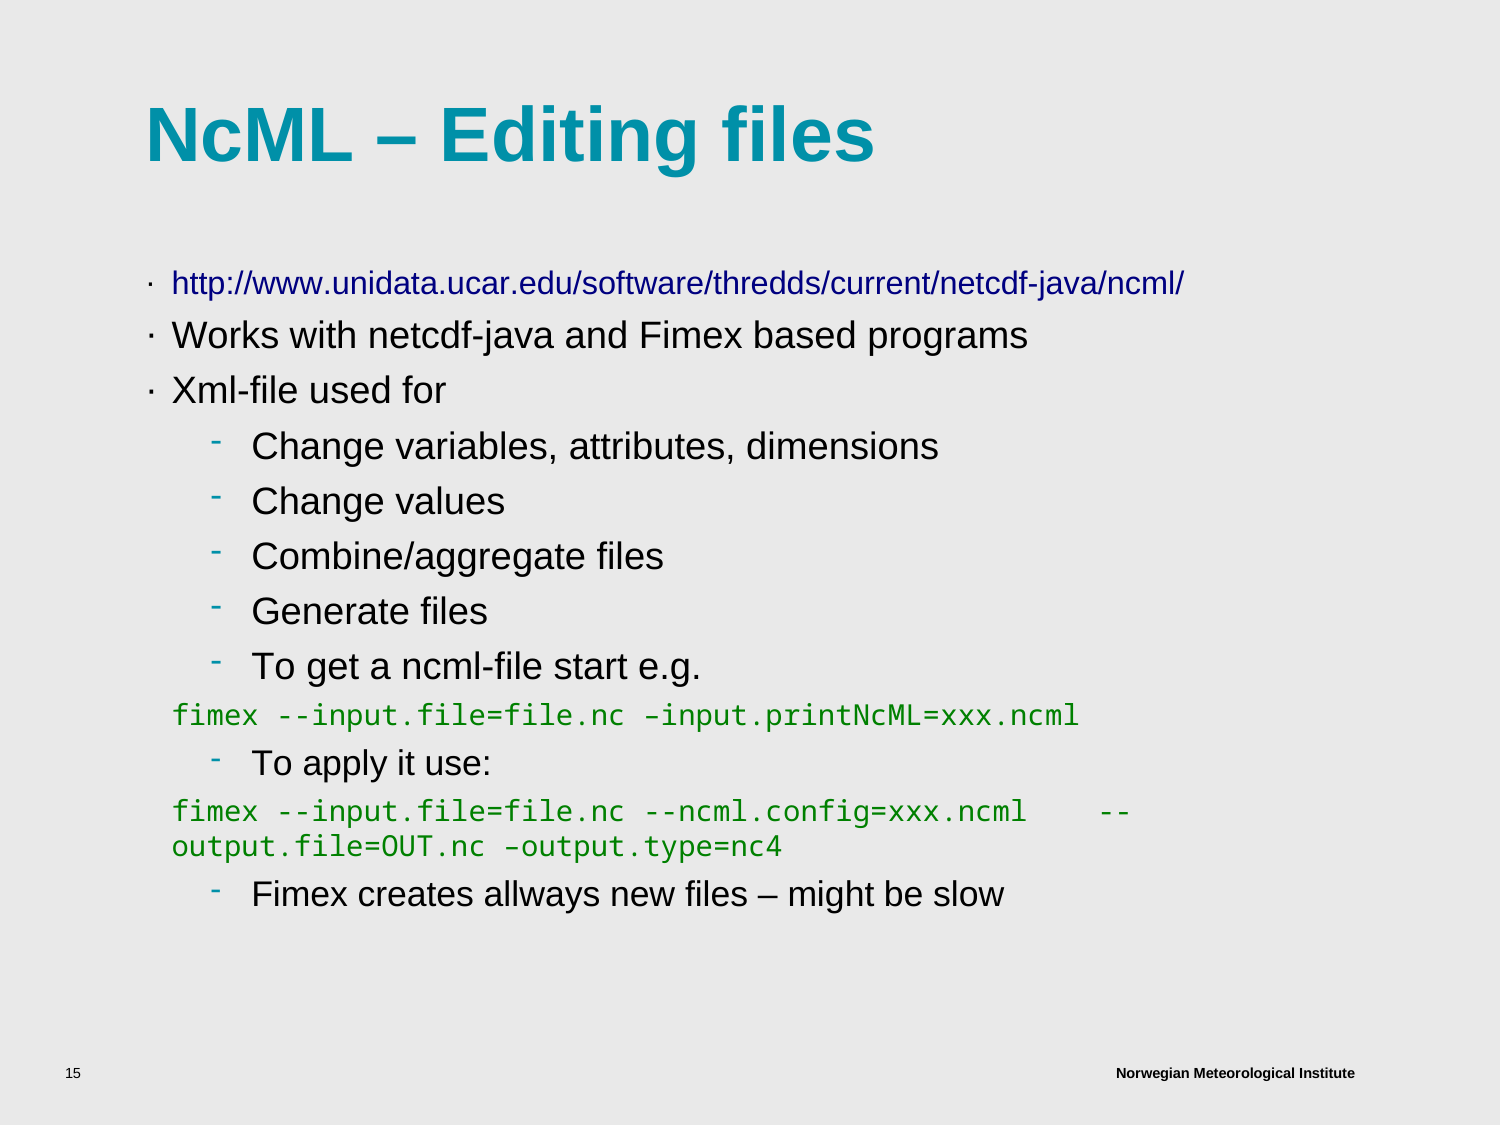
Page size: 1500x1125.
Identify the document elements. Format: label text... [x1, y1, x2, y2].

title NcML – Editing files [145, 83, 1355, 178]
list http://www.unidata.ucar.edu/software/thredds/current/netcdf-java/ncml/ Works with netcdf-java and Fimex based programs Xml-file used for Change variables, attributes, dimensions Change values Combine/aggregate files Generate files To get a ncml-file start e.g. fimex --input.file=file.nc –input.printNcML=xxx.ncml To apply it use: fimex --input.file=file.nc --ncml.config=xxx.ncml --output.file=OUT.nc –output.type=nc4 Fimex creates allways new files – might be slow [145, 262, 1355, 915]
